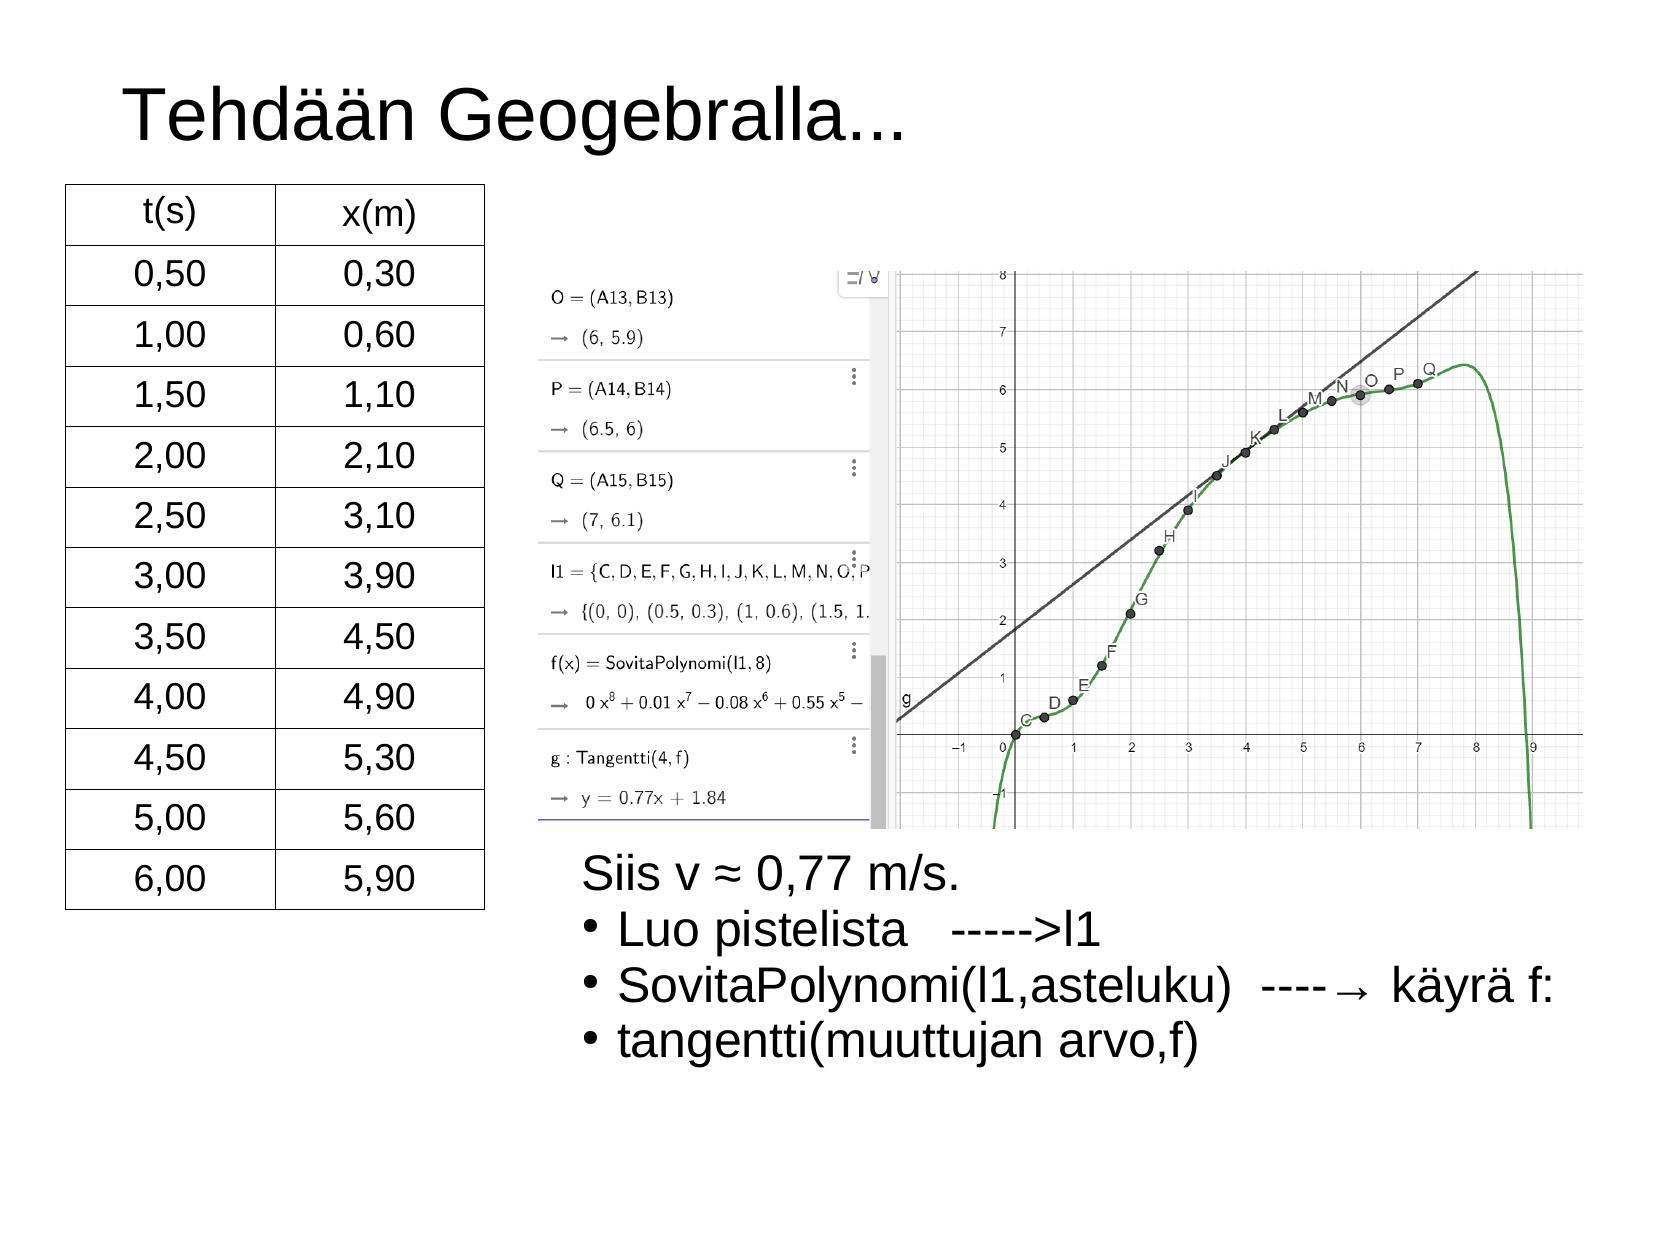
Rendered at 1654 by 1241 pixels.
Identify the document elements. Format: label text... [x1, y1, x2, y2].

picture [538, 271, 1583, 829]
table_cell 0,50 [66, 246, 275, 305]
table_cell 0,30 [276, 246, 484, 305]
table_cell 3,10 [276, 488, 484, 547]
text_box Siis v ≈ 0,77 m/s. Luo pistelista ----->l1 SovitaPolynomi(l1,asteluku) ----→ käyrä f: tangentti(muuttujan arvo,f) [566, 838, 1619, 1137]
table_cell 5,30 [276, 729, 484, 789]
table_cell 0,60 [276, 306, 484, 366]
table_header t(s) [66, 185, 275, 245]
table_cell 1,50 [66, 367, 275, 426]
table_cell 1,10 [276, 367, 484, 426]
table_cell 1,00 [66, 306, 275, 366]
table_header x(m) [276, 185, 484, 245]
table_cell 5,00 [66, 790, 275, 849]
table_cell 4,50 [276, 608, 484, 668]
table_cell 3,90 [276, 548, 484, 607]
table_cell 2,00 [66, 427, 275, 487]
table_cell 2,50 [66, 488, 275, 547]
text_box Tehdään Geogebralla... [106, 61, 1193, 166]
table_cell 5,90 [276, 850, 484, 909]
table_cell 5,60 [276, 790, 484, 849]
table_cell 3,00 [66, 548, 275, 607]
table_cell 6,00 [66, 850, 275, 909]
table_cell 4,50 [66, 729, 275, 789]
table_cell 4,90 [276, 669, 484, 728]
table_cell 2,10 [276, 427, 484, 487]
table_cell 4,00 [66, 669, 275, 728]
table_cell 3,50 [66, 608, 275, 668]
